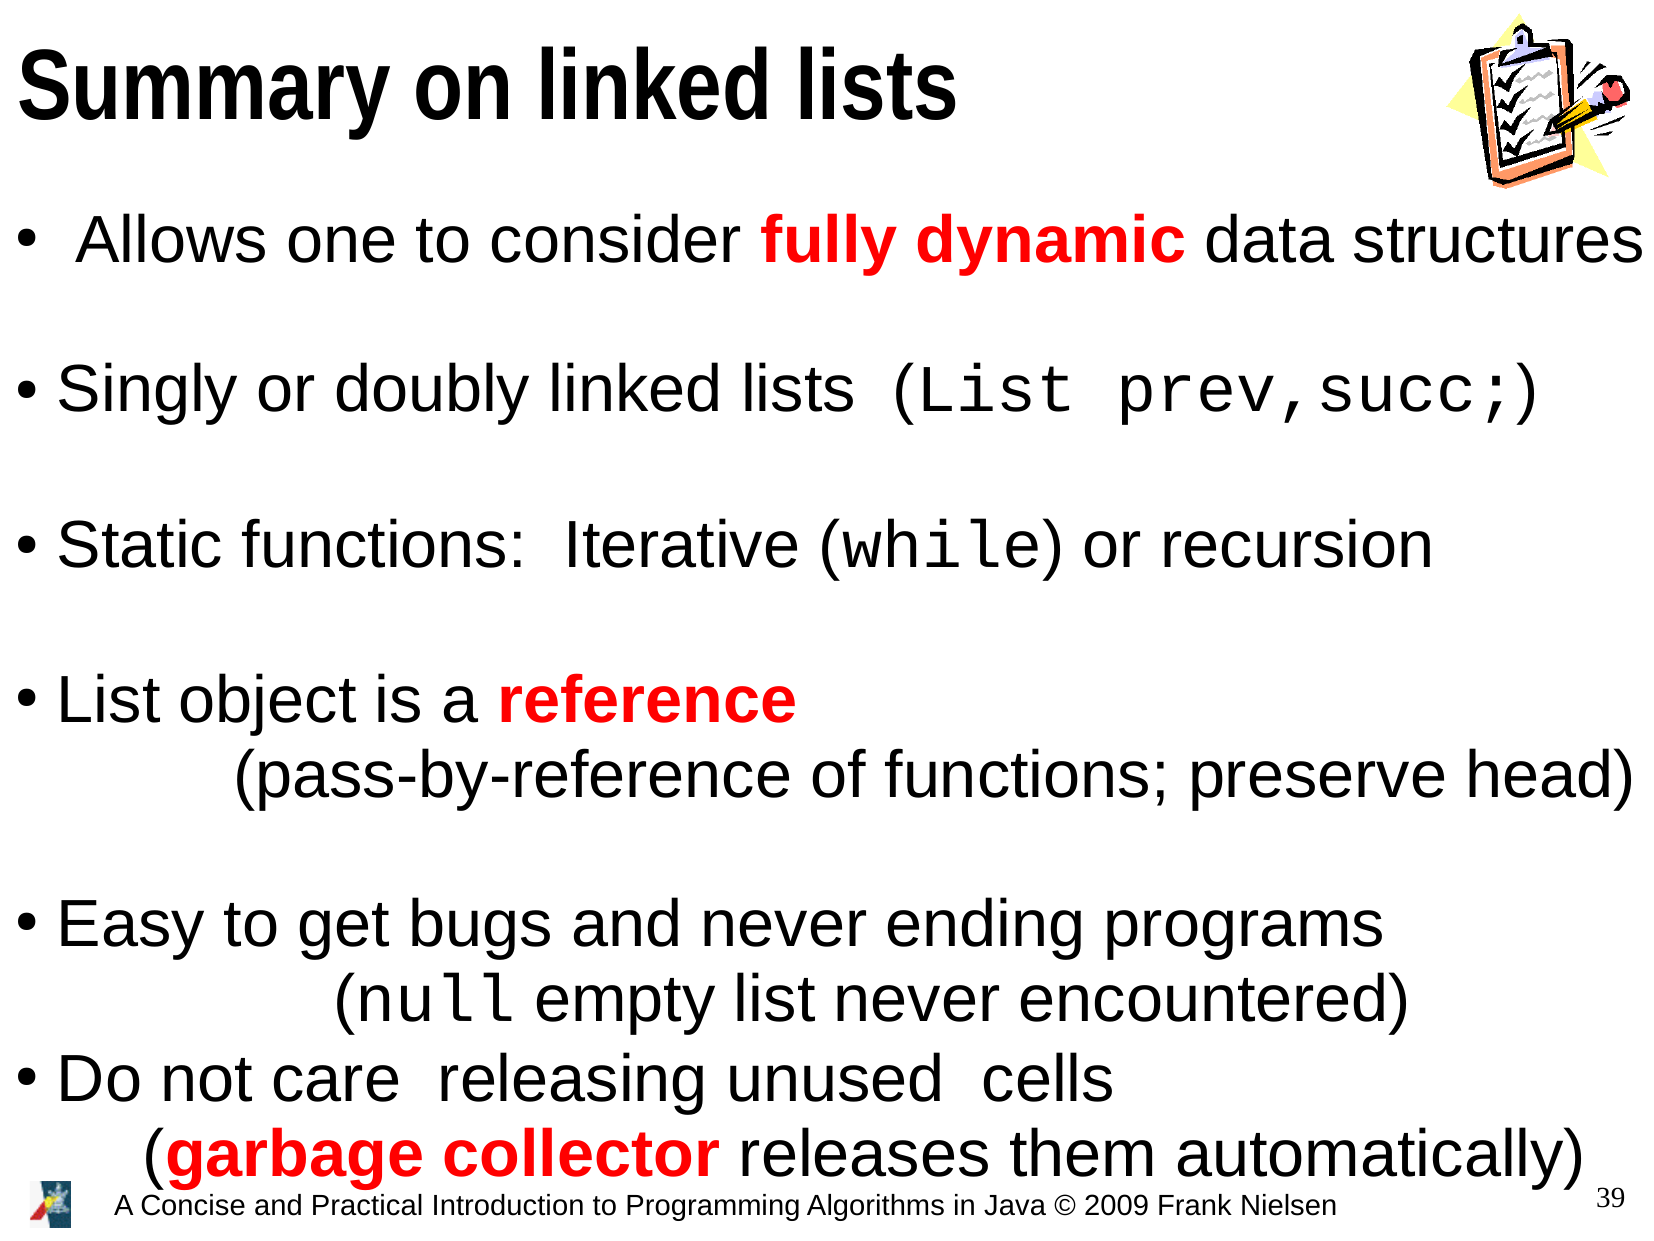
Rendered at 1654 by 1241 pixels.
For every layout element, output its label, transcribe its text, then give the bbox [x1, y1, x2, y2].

text_box Allows one to consider fully dynamic data structures Singly or doubly linked lists (List prev,succ;) Static functions: Iterative (while) or recursion List object is a reference (pass-by-reference of functions; preserve head) Easy to get bugs and never ending programs (null empty list never encountered) Do not care releasing unused cells (garbage collector releases them automatically) [0, 194, 1654, 1199]
picture [29, 1199, 71, 1228]
text_box Summary on linked lists [2, 18, 975, 148]
picture [1446, 11, 1631, 191]
